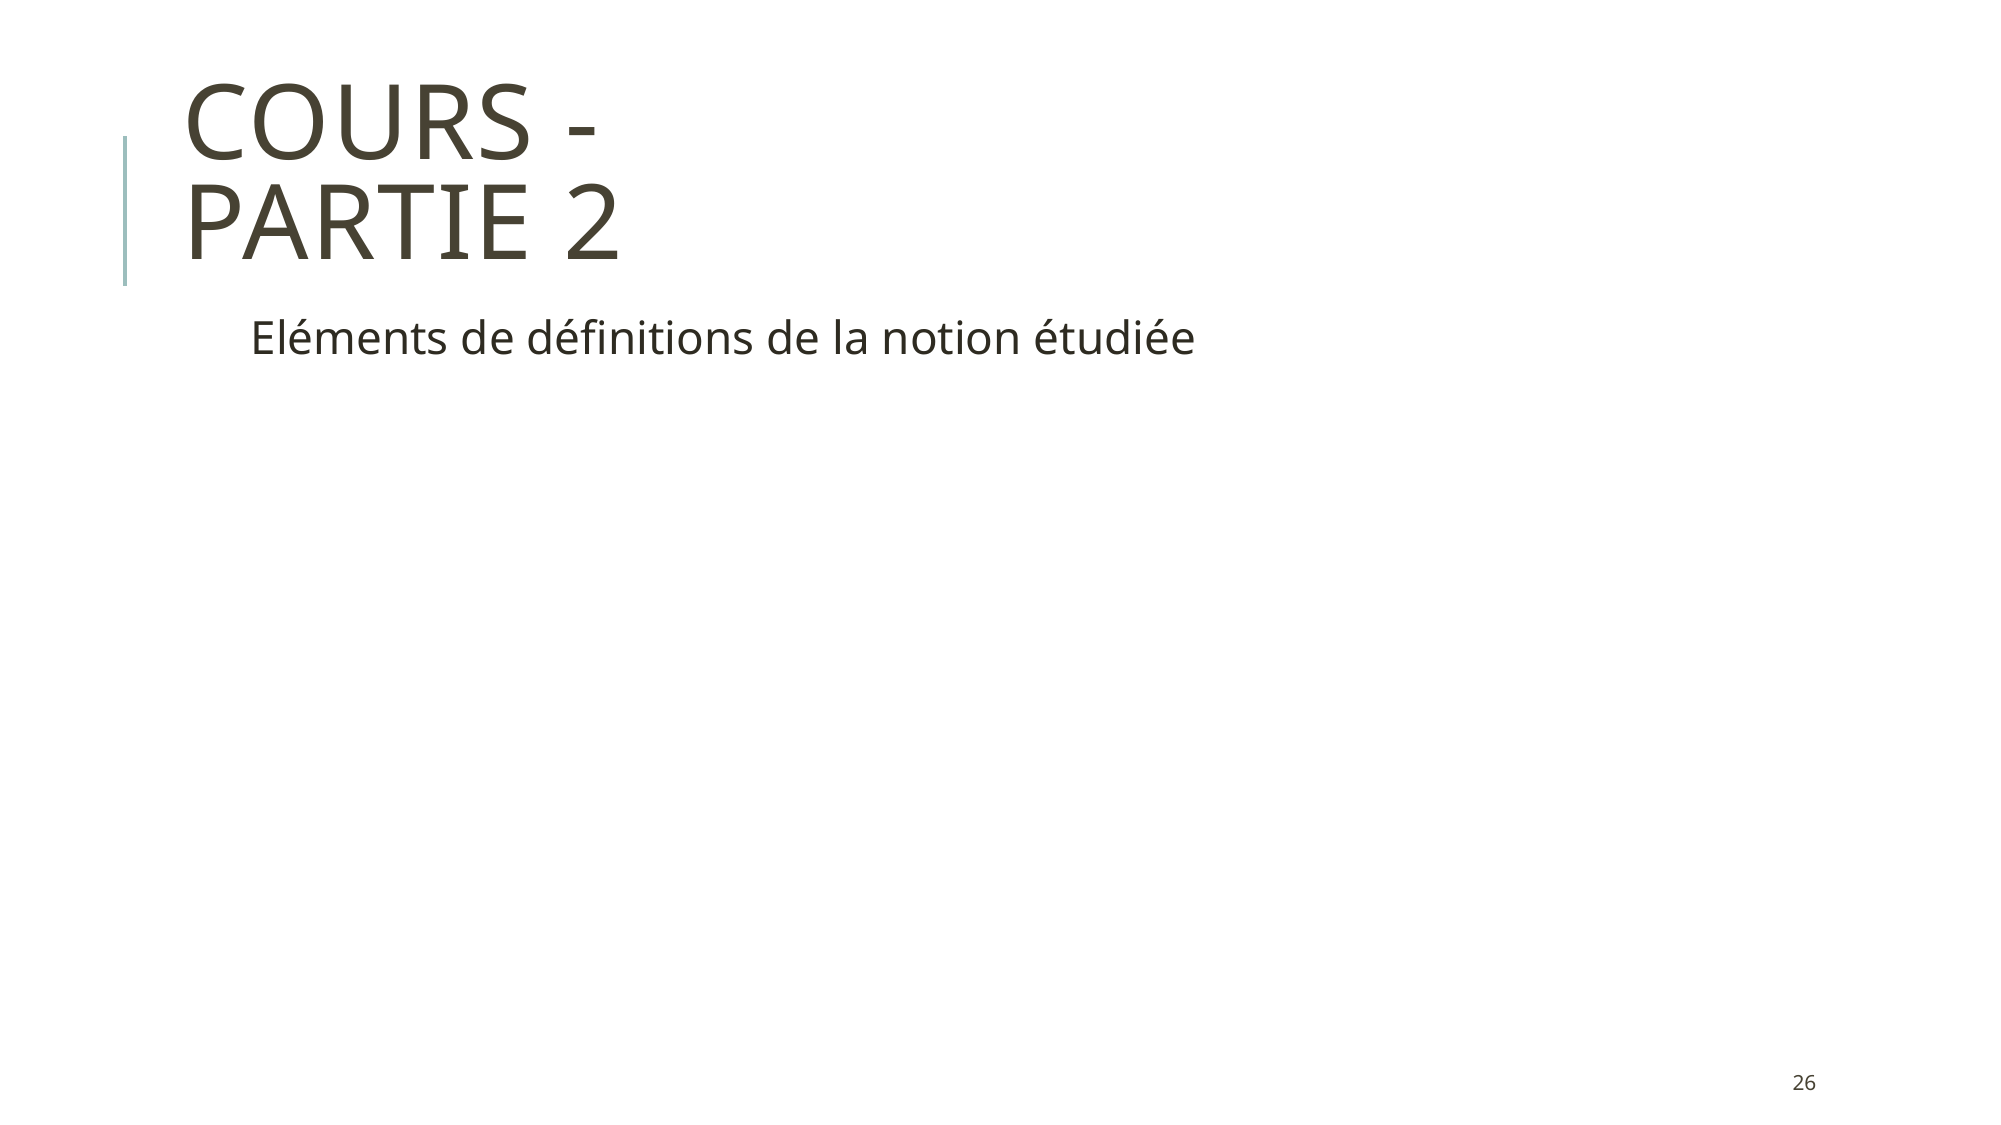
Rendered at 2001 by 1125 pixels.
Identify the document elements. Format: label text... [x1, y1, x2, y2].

title COURS - PARTIE 2 [168, 56, 968, 303]
text_box 26 [1777, 1061, 1938, 1107]
list Eléments de définitions de la notion étudiée [243, 307, 1651, 1064]
